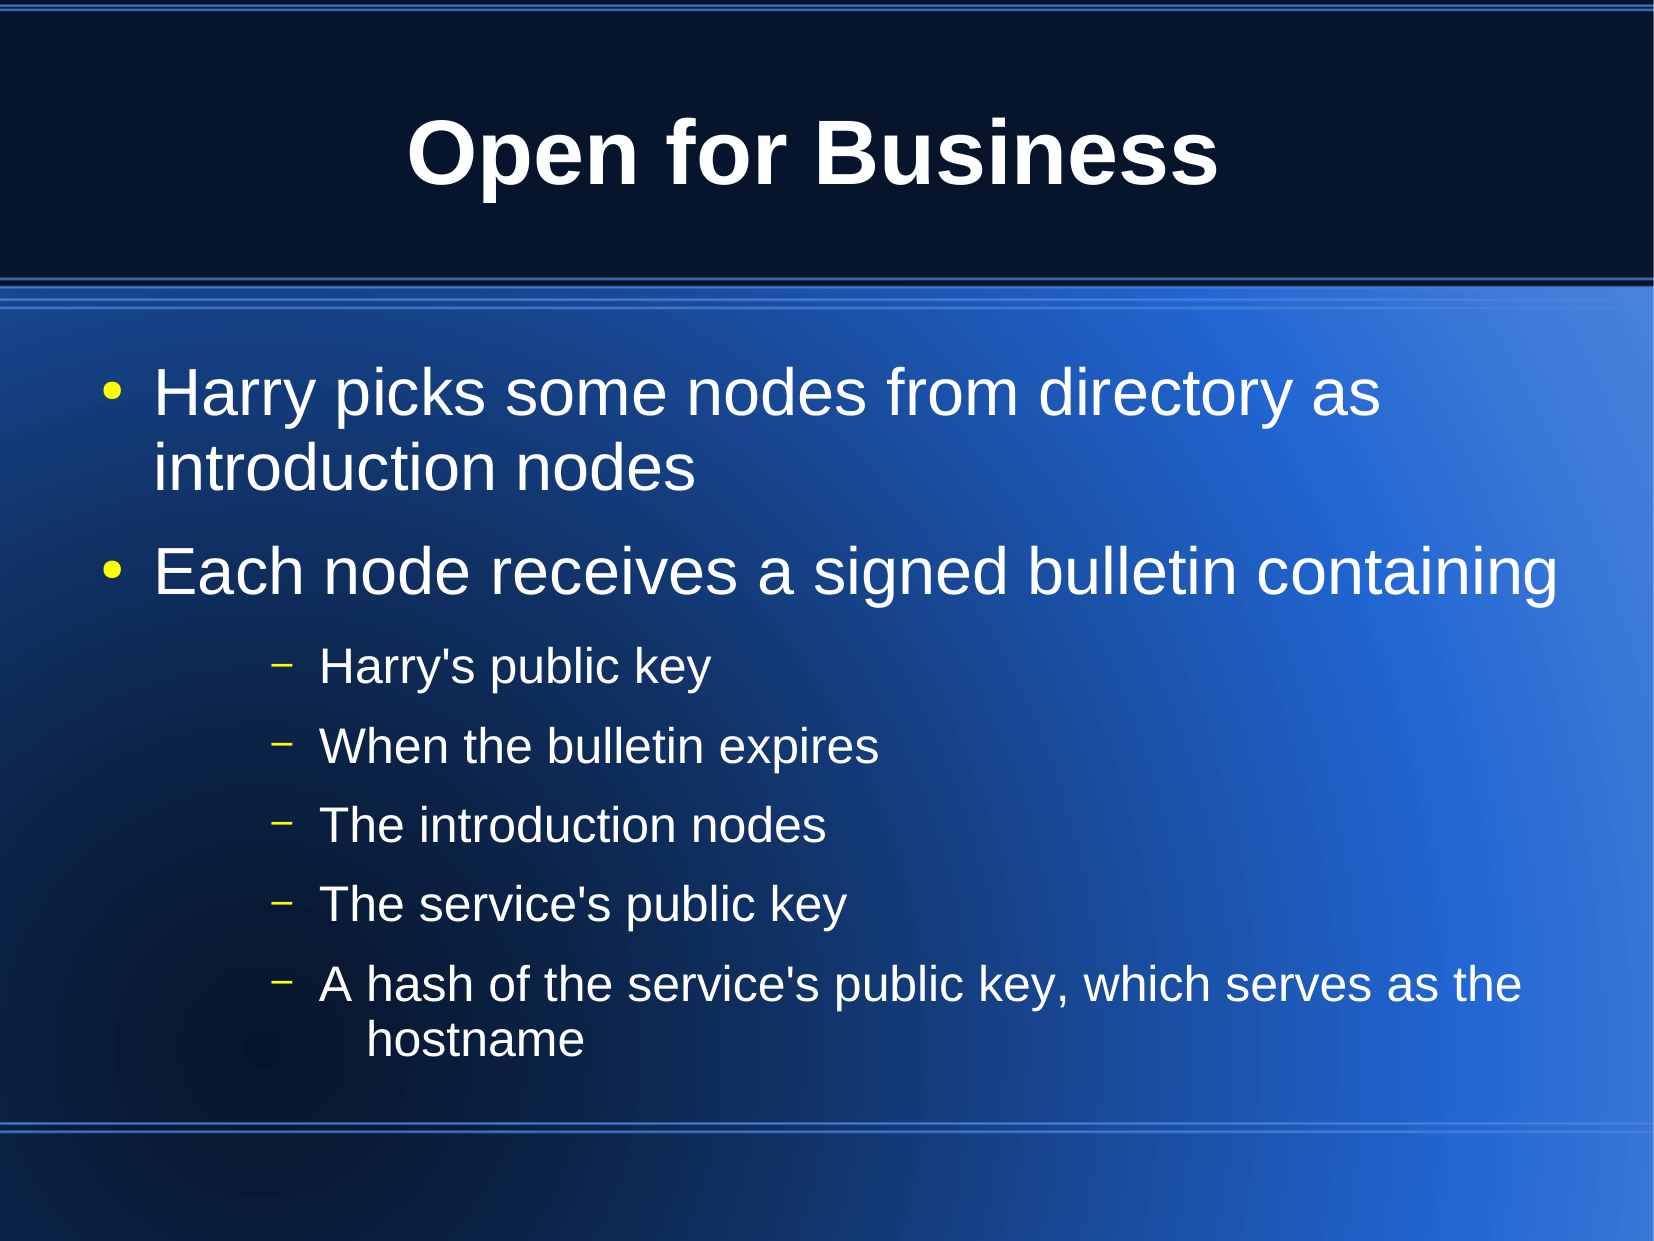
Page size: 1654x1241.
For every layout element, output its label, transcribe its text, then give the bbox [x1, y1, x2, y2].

list Harry picks some nodes from directory as introduction nodes Each node receives a signed bulletin containing Harry's public key When the bulletin expires The introduction nodes The service's public key A hash of the service's public key, which serves as the hostname [82, 355, 1571, 1068]
picture [0, 0, 1654, 1241]
title Open for Business [82, 49, 1571, 257]
